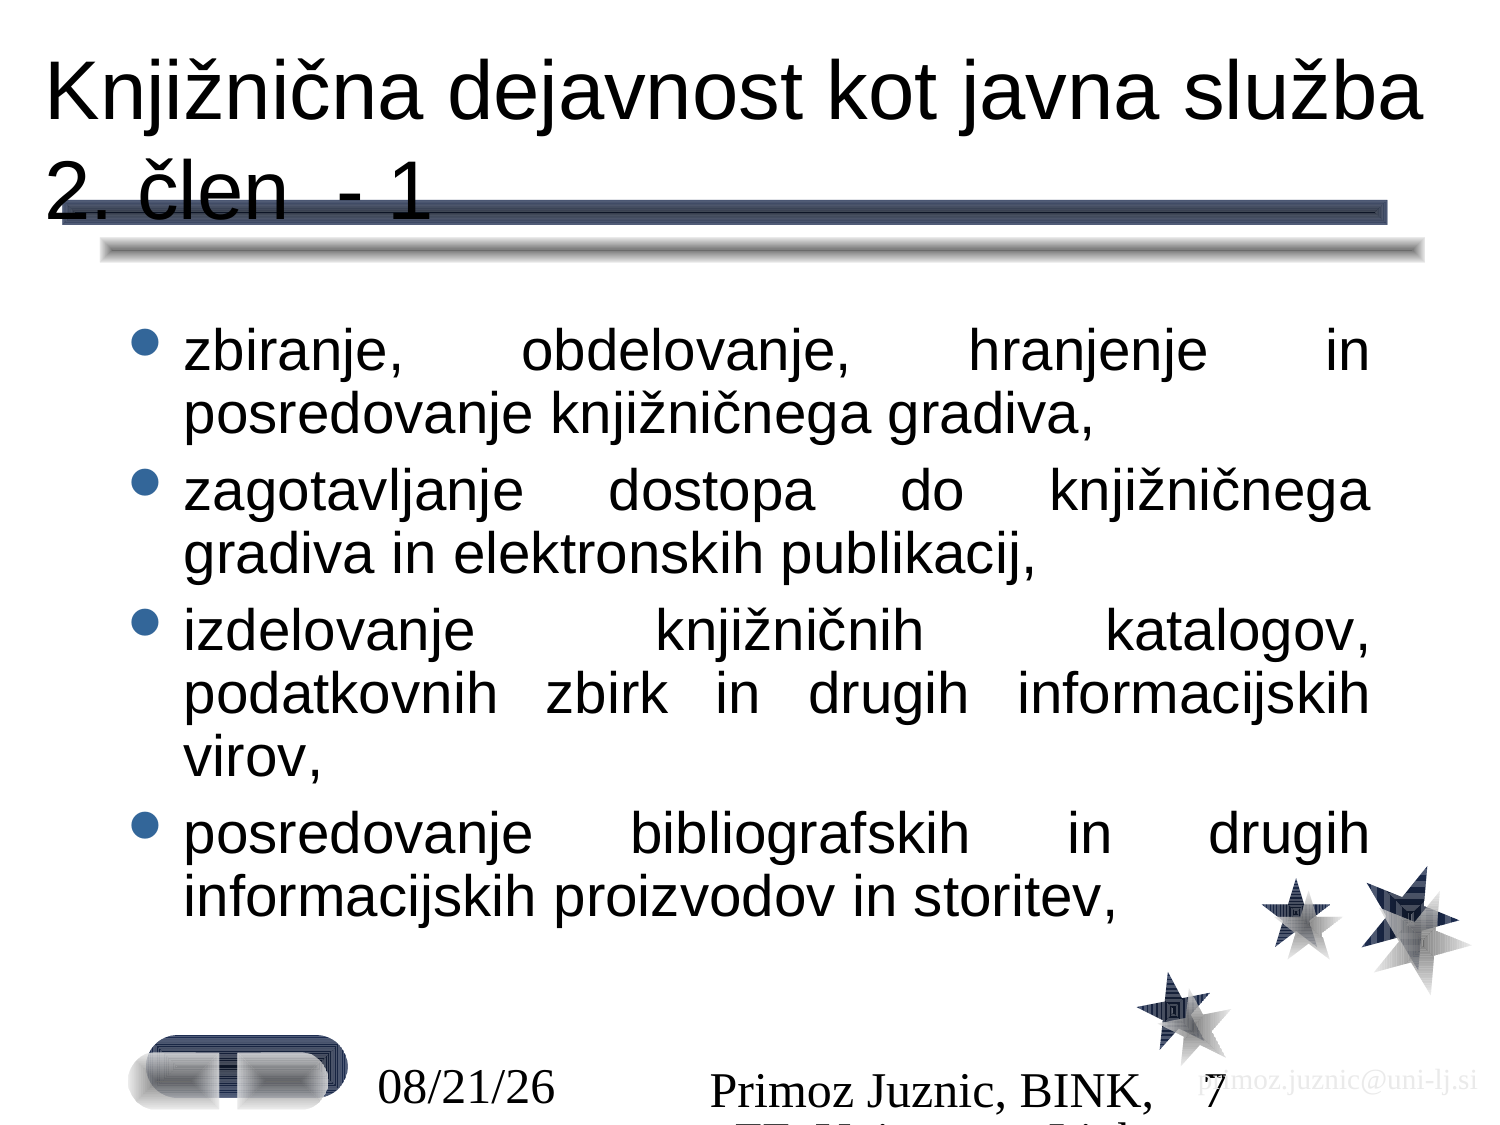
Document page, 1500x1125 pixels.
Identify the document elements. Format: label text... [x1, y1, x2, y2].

title Knjižnična dejavnost kot javna služba 2. člen - 1 [29, 28, 1447, 244]
list zbiranje, obdelovanje, hranjenje in posredovanje knjižničnega gradiva, zagotavljanje dostopa do knjižničnega gradiva in elektronskih publikacij, izdelovanje knjižničnih katalogov, podatkovnih zbirk in drugih informacijskih virov, posredovanje bibliografskih in drugih informacijskih proizvodov in storitev, [112, 312, 1388, 1093]
